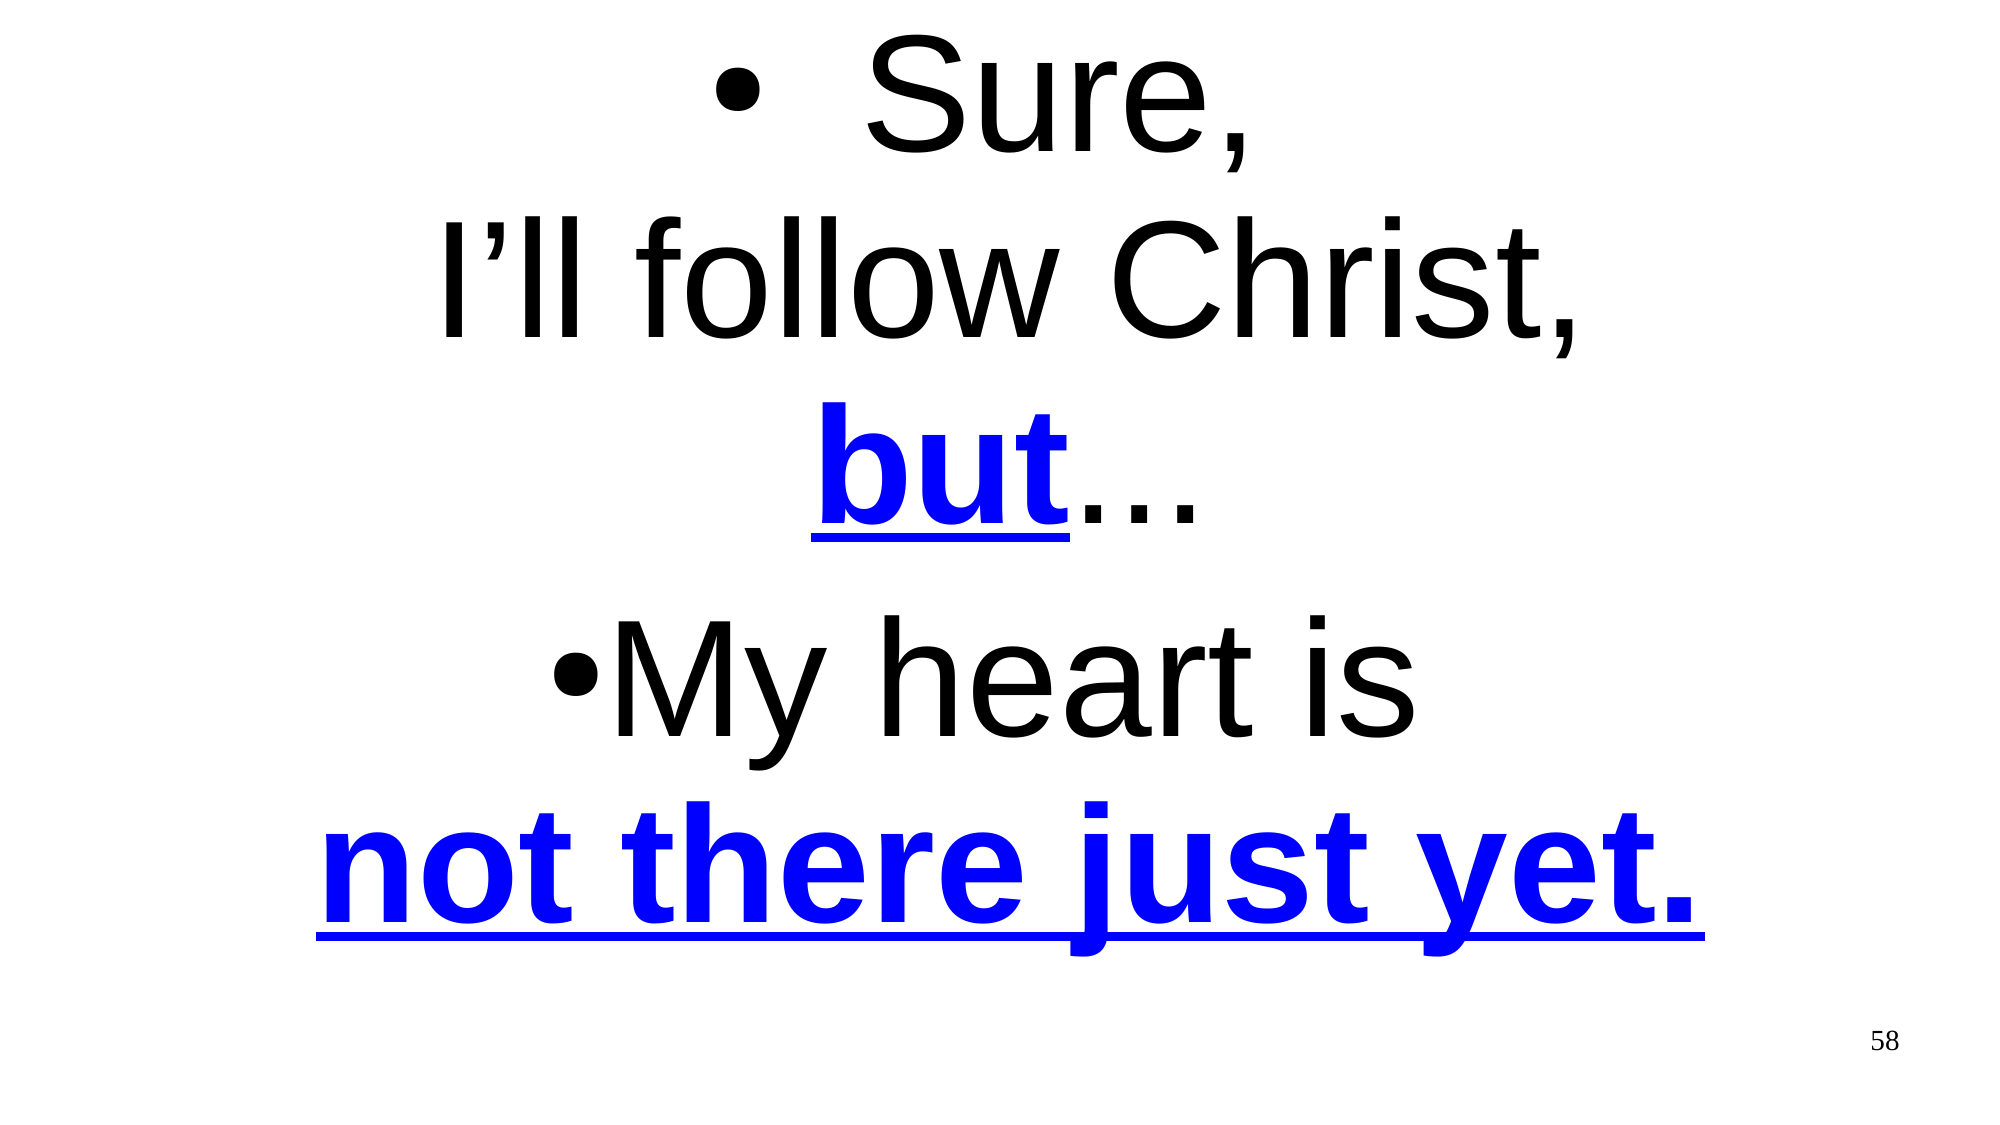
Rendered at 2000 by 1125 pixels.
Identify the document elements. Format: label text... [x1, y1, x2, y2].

list Sure, I’ll follow Christ, but... My heart is not there just yet. [0, 0, 1996, 1123]
